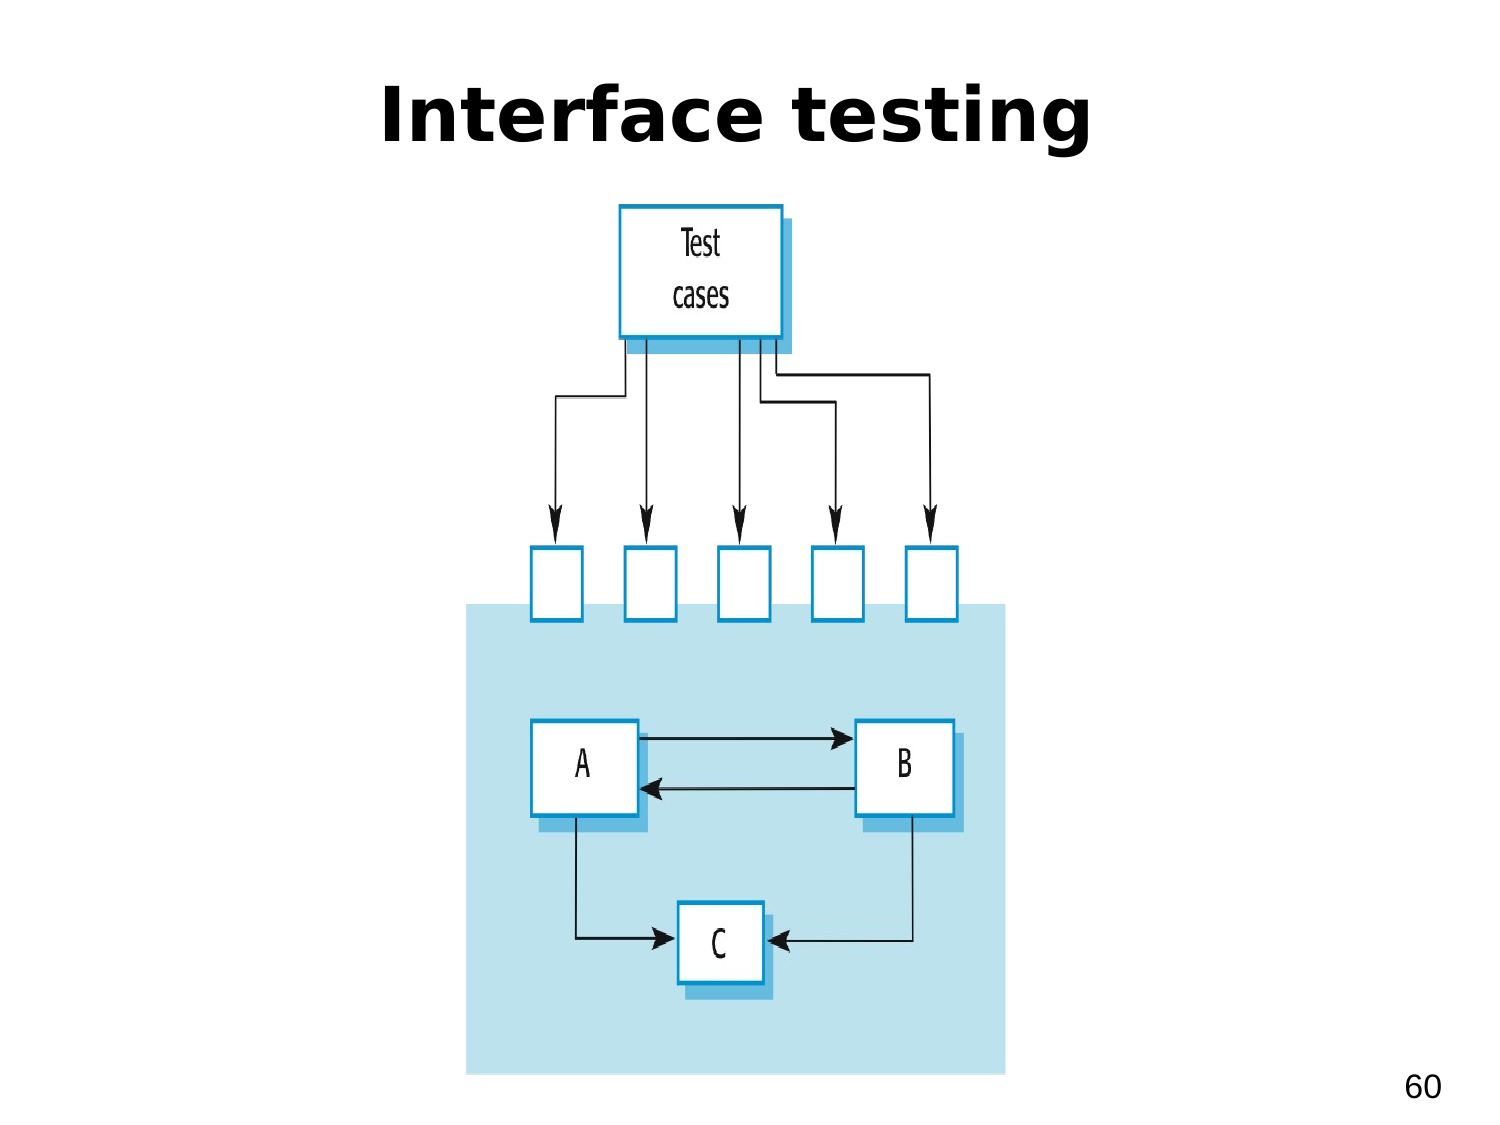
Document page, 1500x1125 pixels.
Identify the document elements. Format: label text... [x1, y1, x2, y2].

title Interface testing [75, 44, 1425, 177]
picture [271, 203, 1199, 1075]
